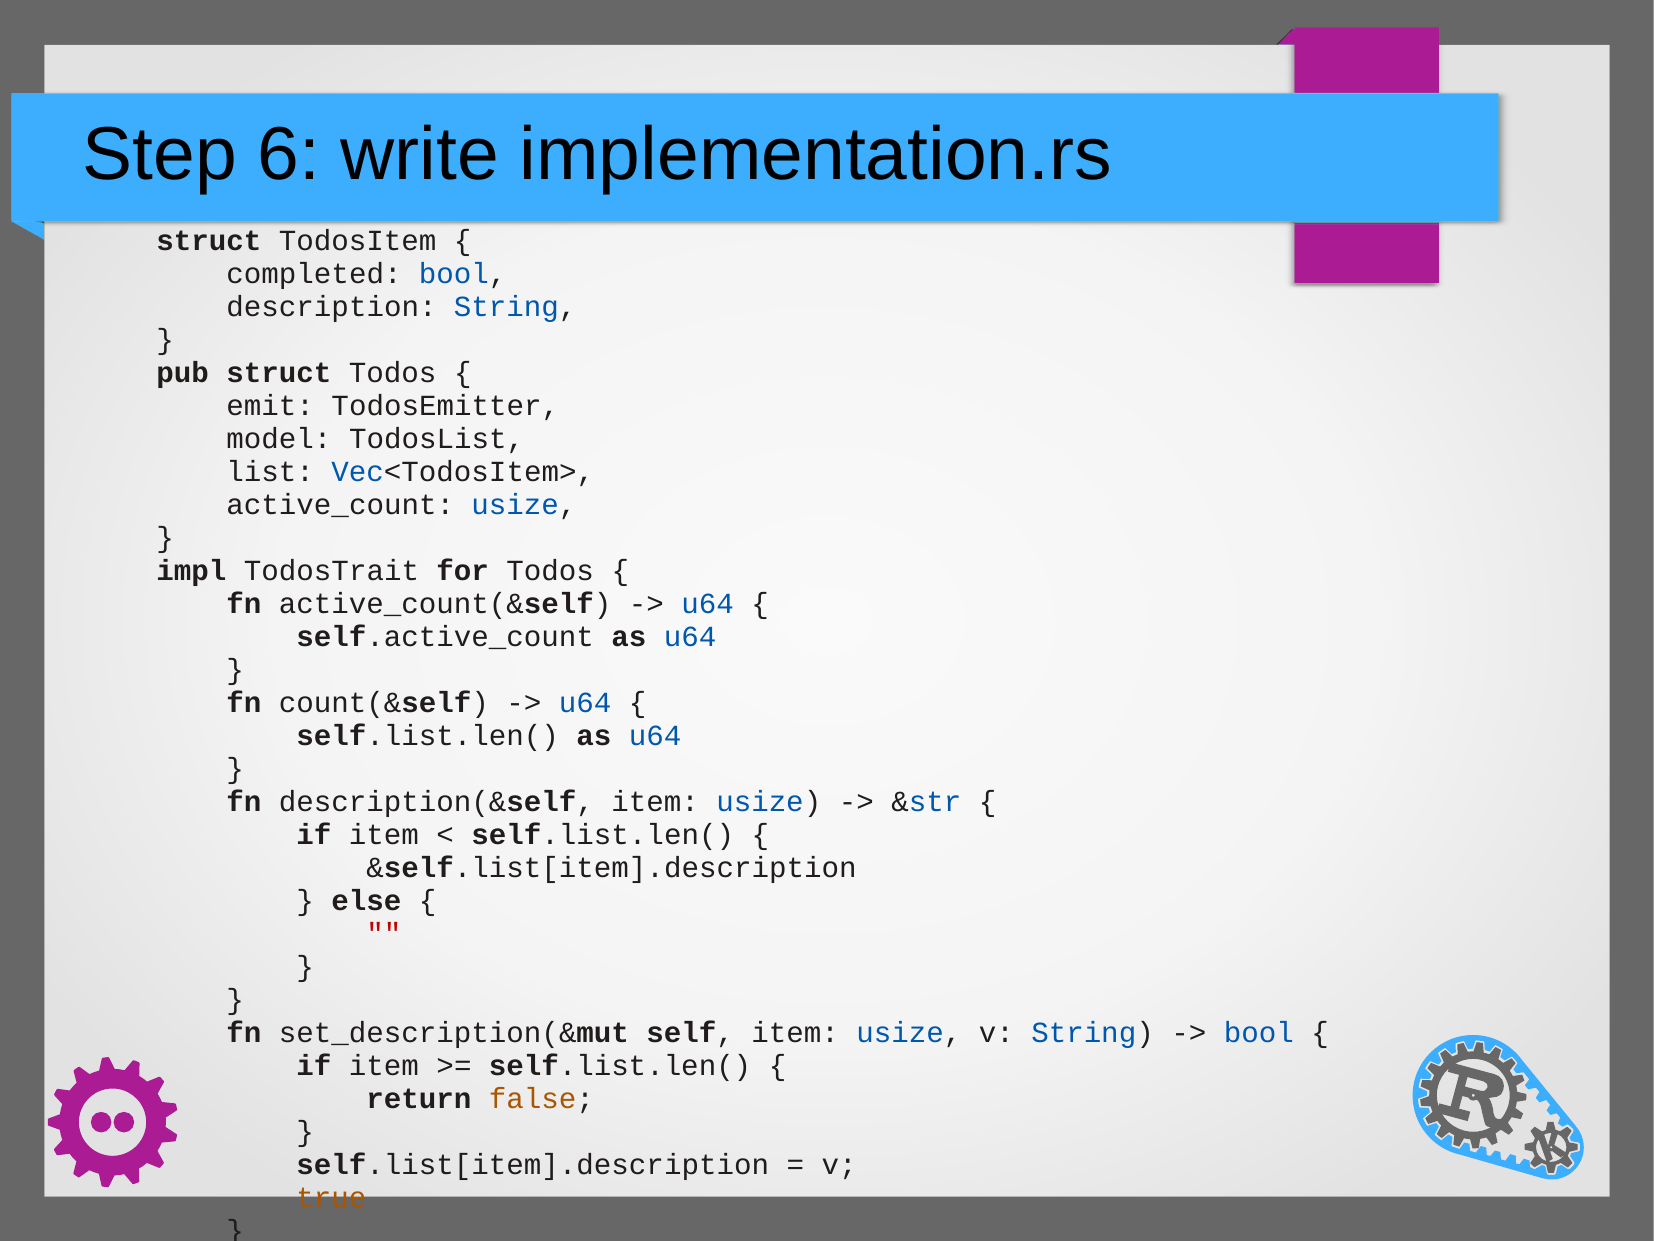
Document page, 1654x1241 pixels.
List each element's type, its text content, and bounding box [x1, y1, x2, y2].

title Step 6: write implementation.rs [82, 94, 1264, 213]
picture [79, 1089, 141, 1155]
picture [0, 0, 1654, 1241]
text_box struct TodosItem { completed: bool, description: String, } pub struct Todos { emit: TodosEmitter, model: TodosList, list: Vec<TodosItem>, active_count: usize, } impl TodosTrait for Todos { fn active_count(&self) -> u64 { self.active_count as u64 } fn count(&self) -> u64 { self.list.len() as u64 } fn description(&self, item: usize) -> &str { if item < self.list.len() { &self.list[item].description } else { "" } } fn set_description(&mut self, item: usize, v: String) -> bool { if item >= self.list.len() { return false; } self.list[item].description = v; true } [141, 218, 1654, 1241]
